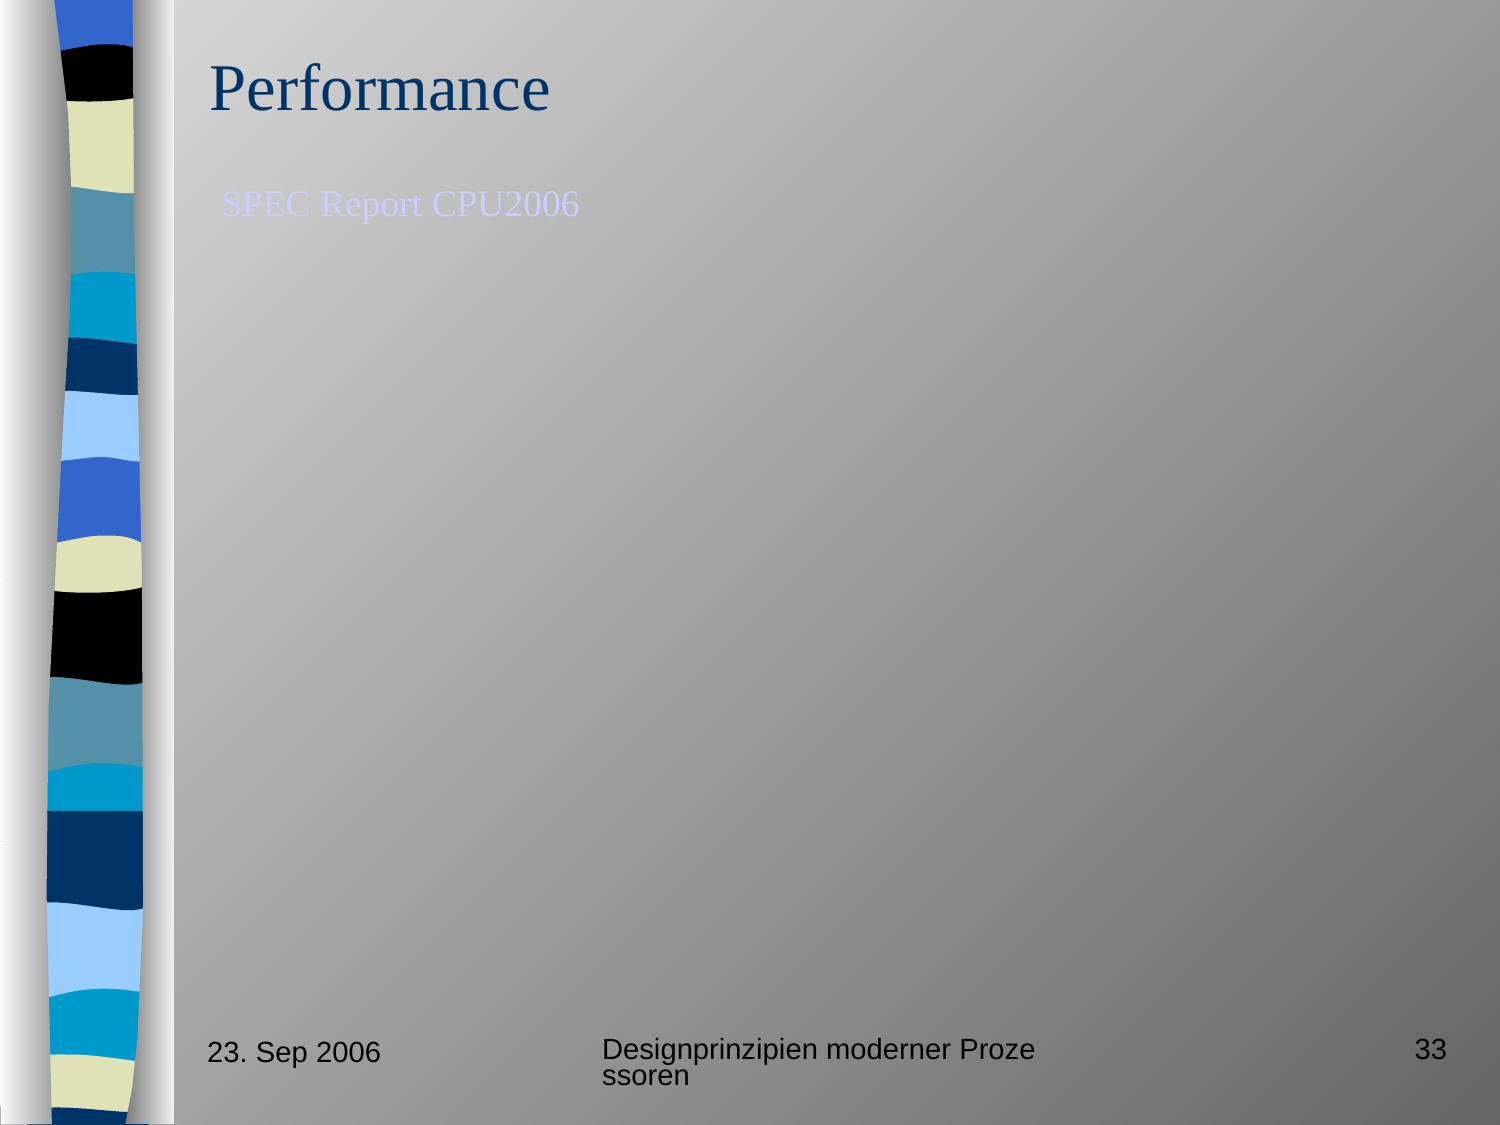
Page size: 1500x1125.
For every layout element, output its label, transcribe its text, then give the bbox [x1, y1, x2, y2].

list SPEC Report CPU2006 [206, 174, 1450, 291]
title Performance [194, 0, 1470, 188]
